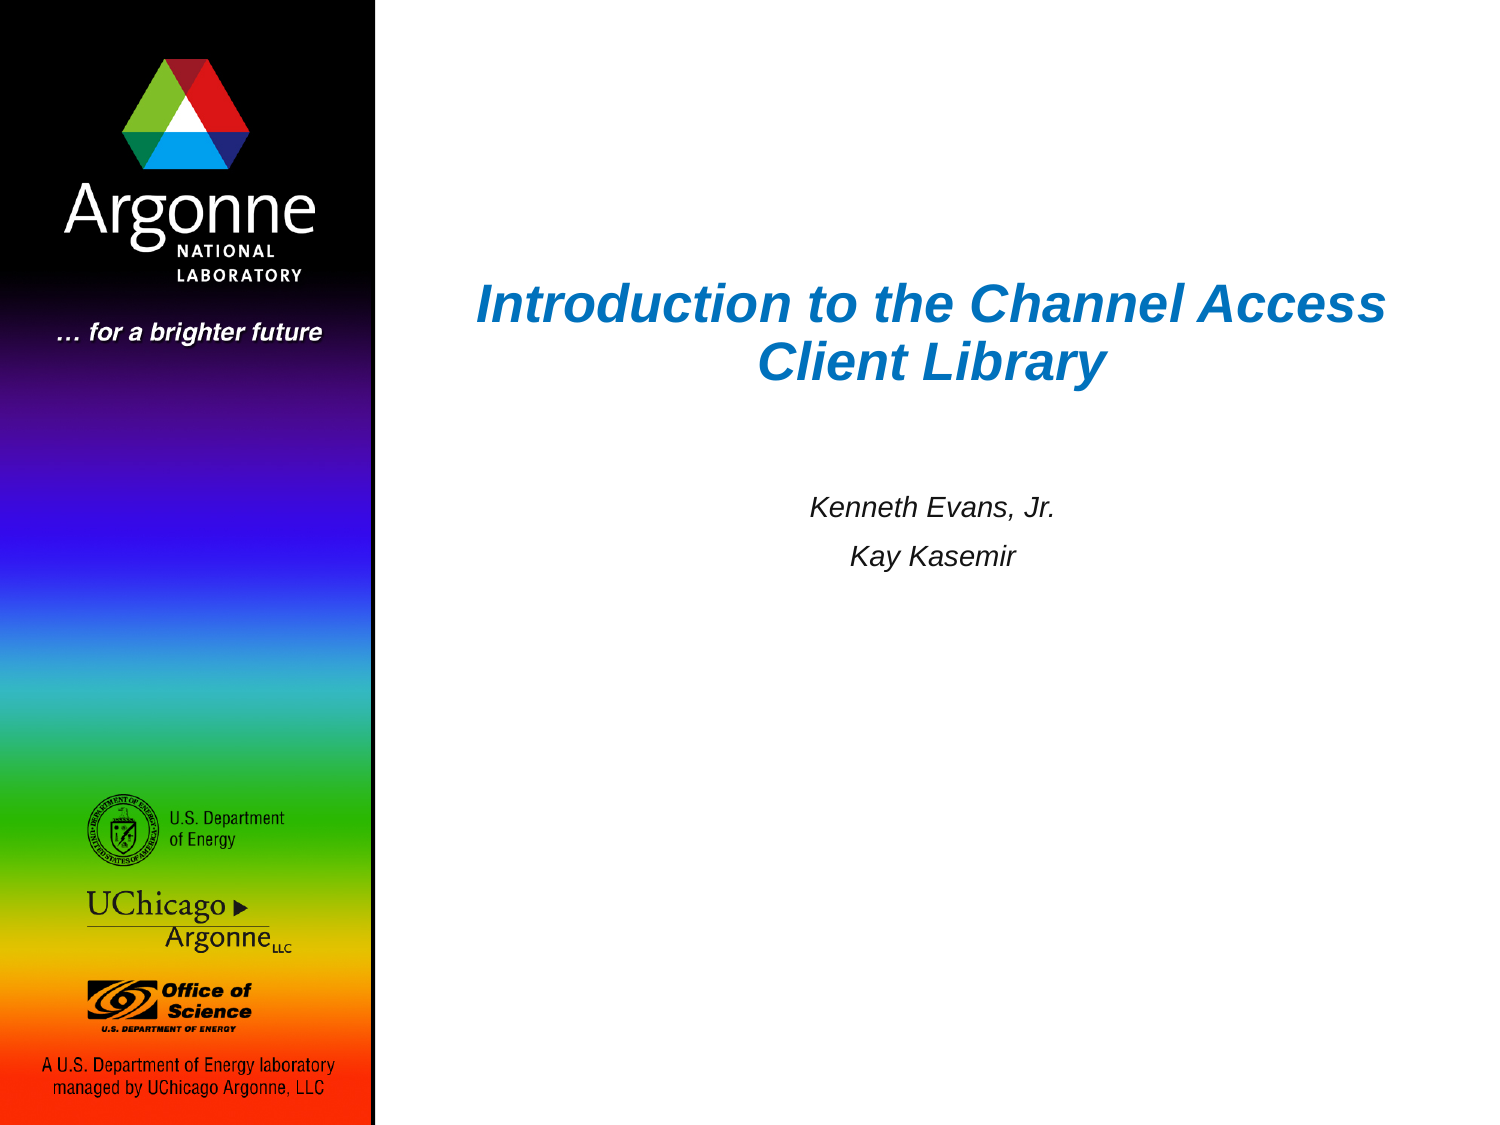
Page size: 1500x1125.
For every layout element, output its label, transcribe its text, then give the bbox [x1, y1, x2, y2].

title Introduction to the Channel Access Client Library [403, 267, 1462, 401]
picture [0, 0, 375, 1125]
subtitle Kenneth Evans, Jr. Kay Kasemir [403, 484, 1464, 598]
